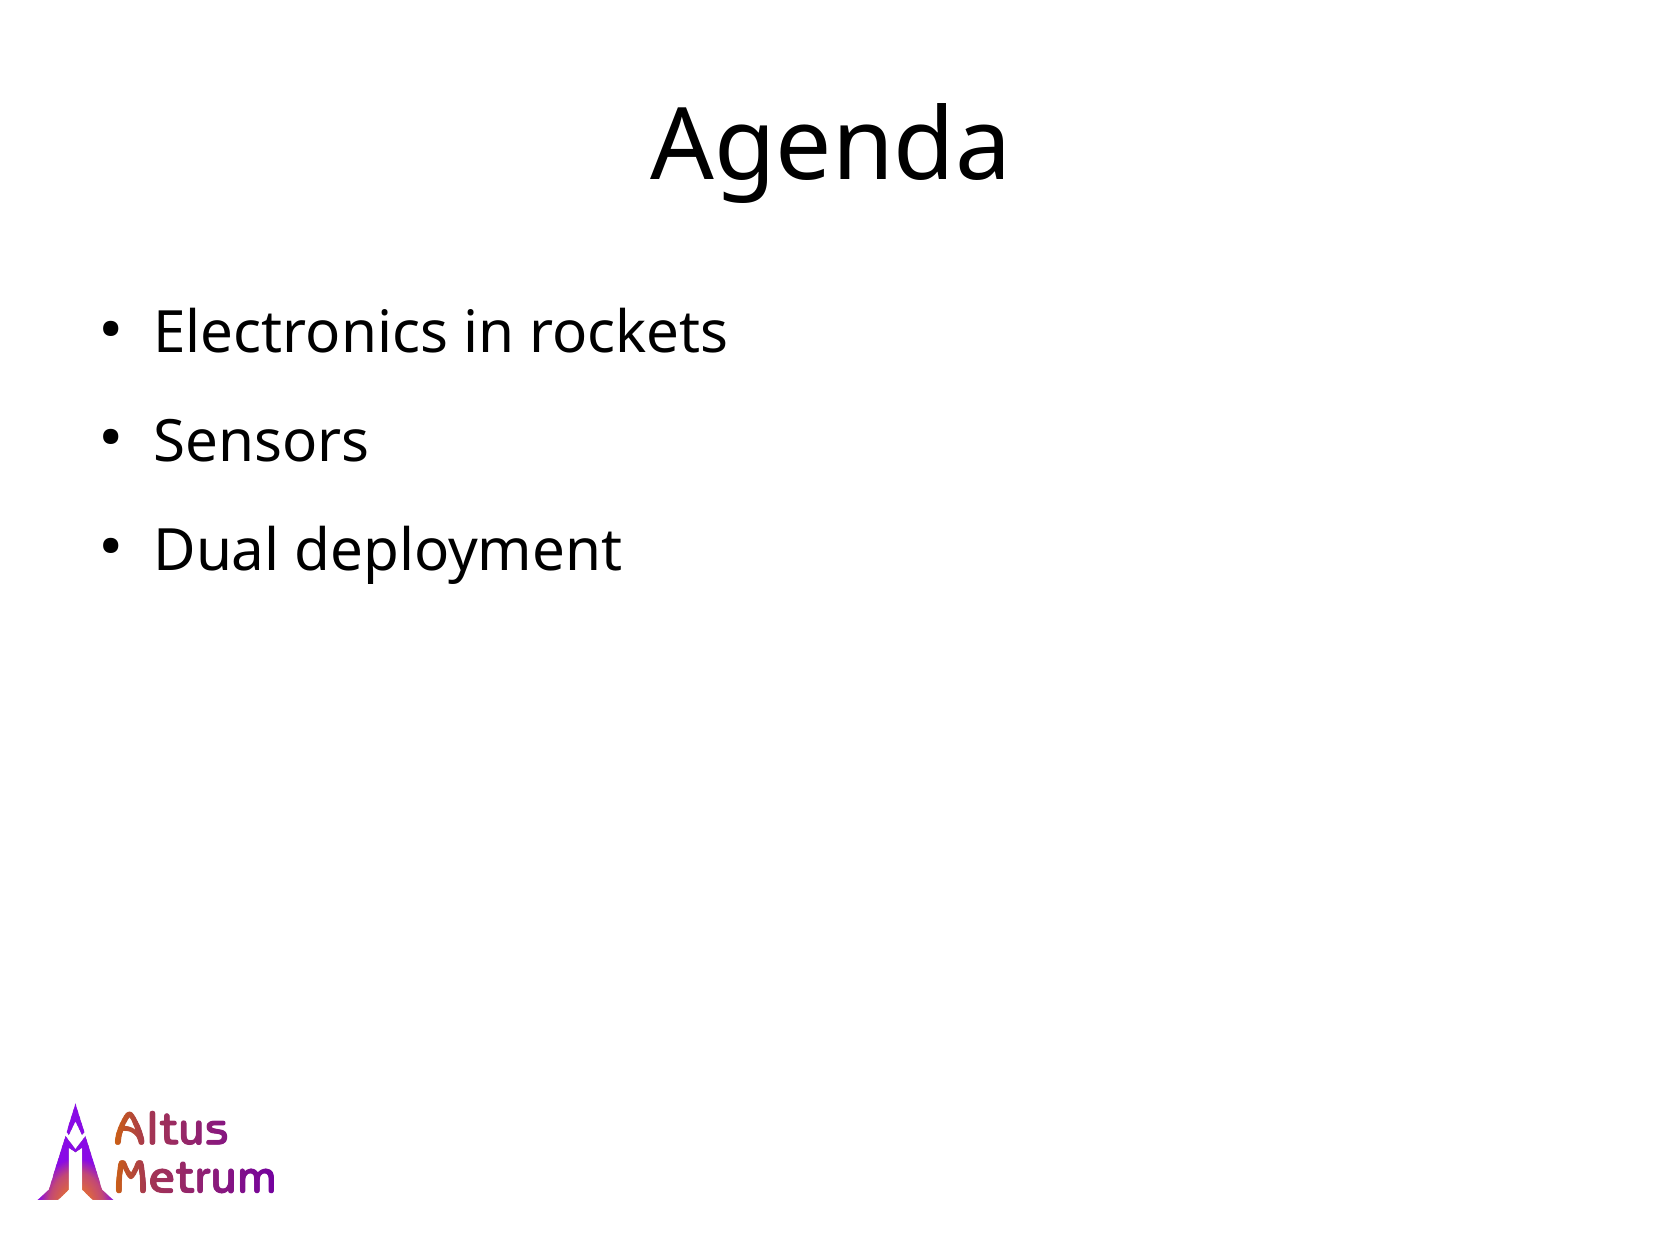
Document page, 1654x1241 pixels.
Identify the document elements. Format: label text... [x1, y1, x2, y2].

picture [37, 1103, 274, 1200]
title Agenda [86, 55, 1576, 226]
list Electronics in rockets Sensors Dual deployment [82, 290, 1571, 1094]
